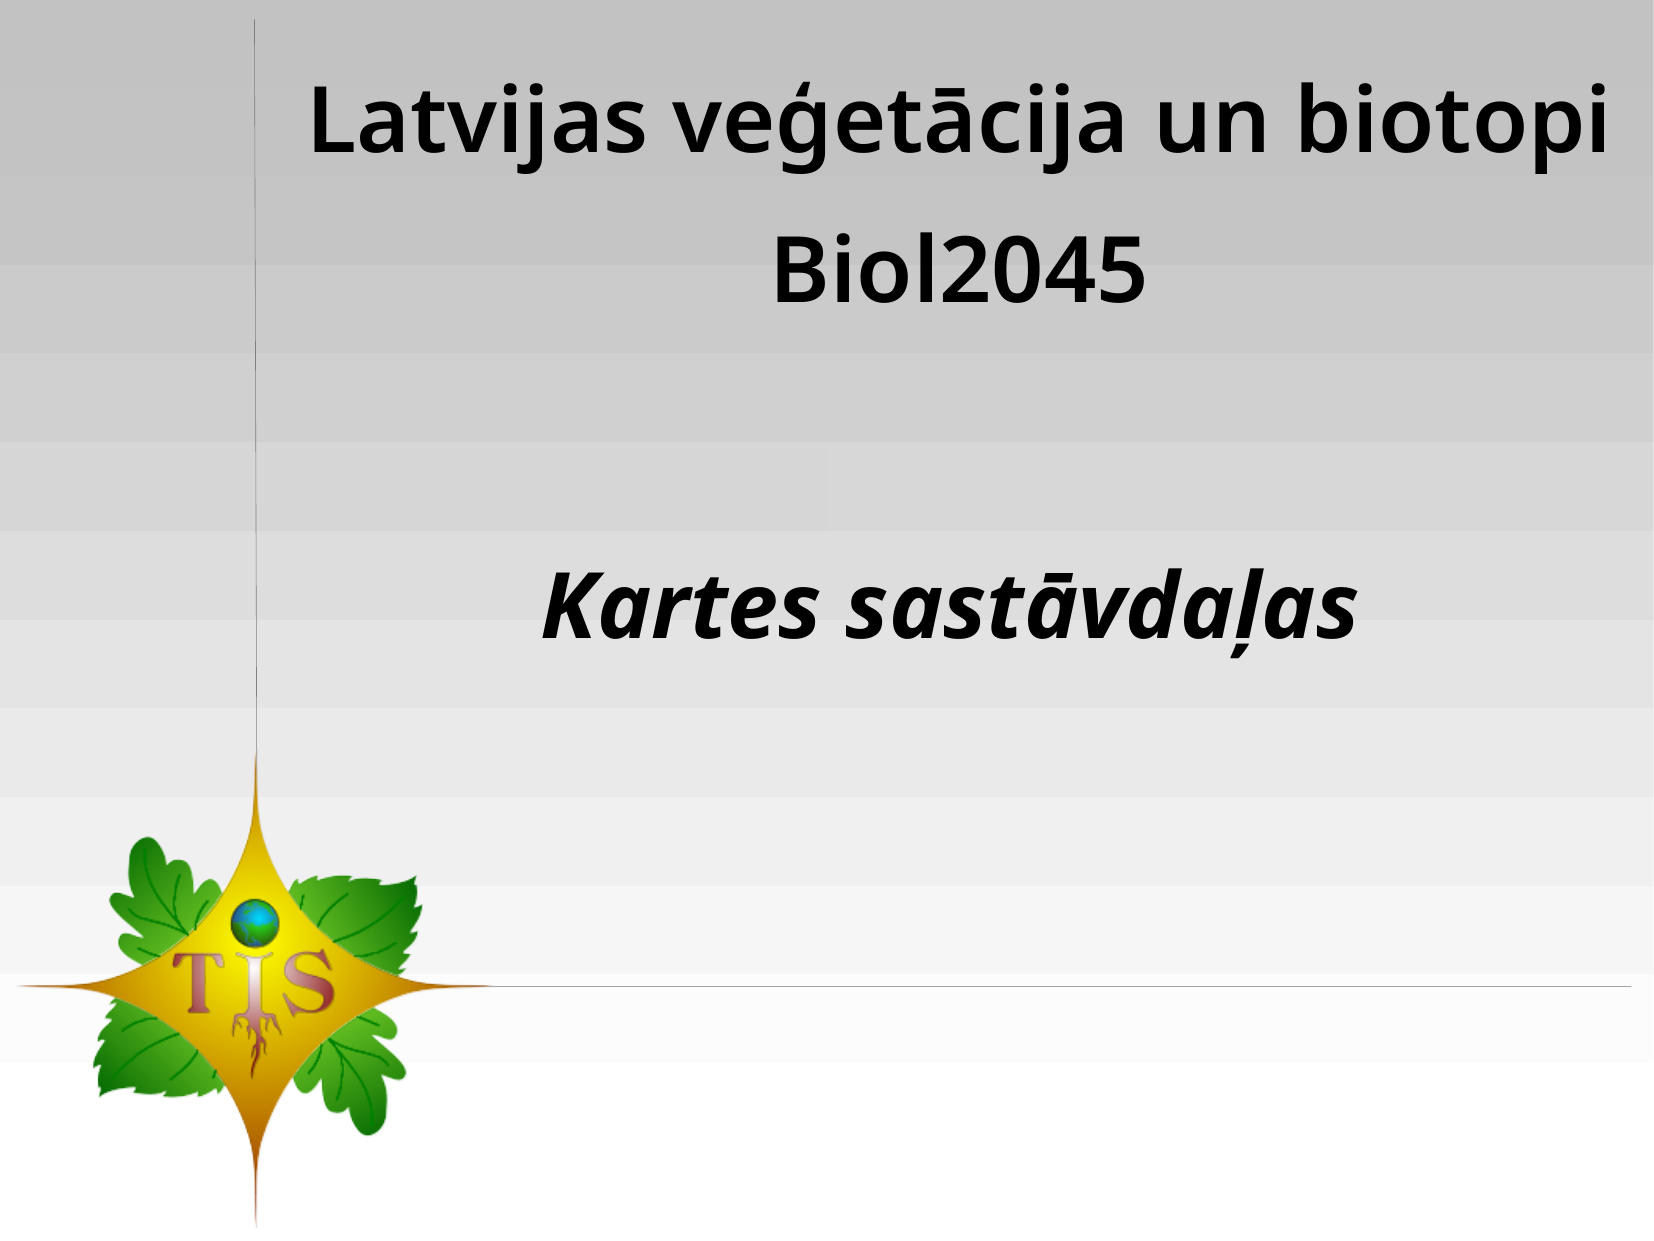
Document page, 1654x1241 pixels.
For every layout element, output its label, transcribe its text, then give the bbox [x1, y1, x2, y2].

title Kartes sastāvdaļas [295, 324, 1607, 857]
picture [0, 0, 1654, 1241]
